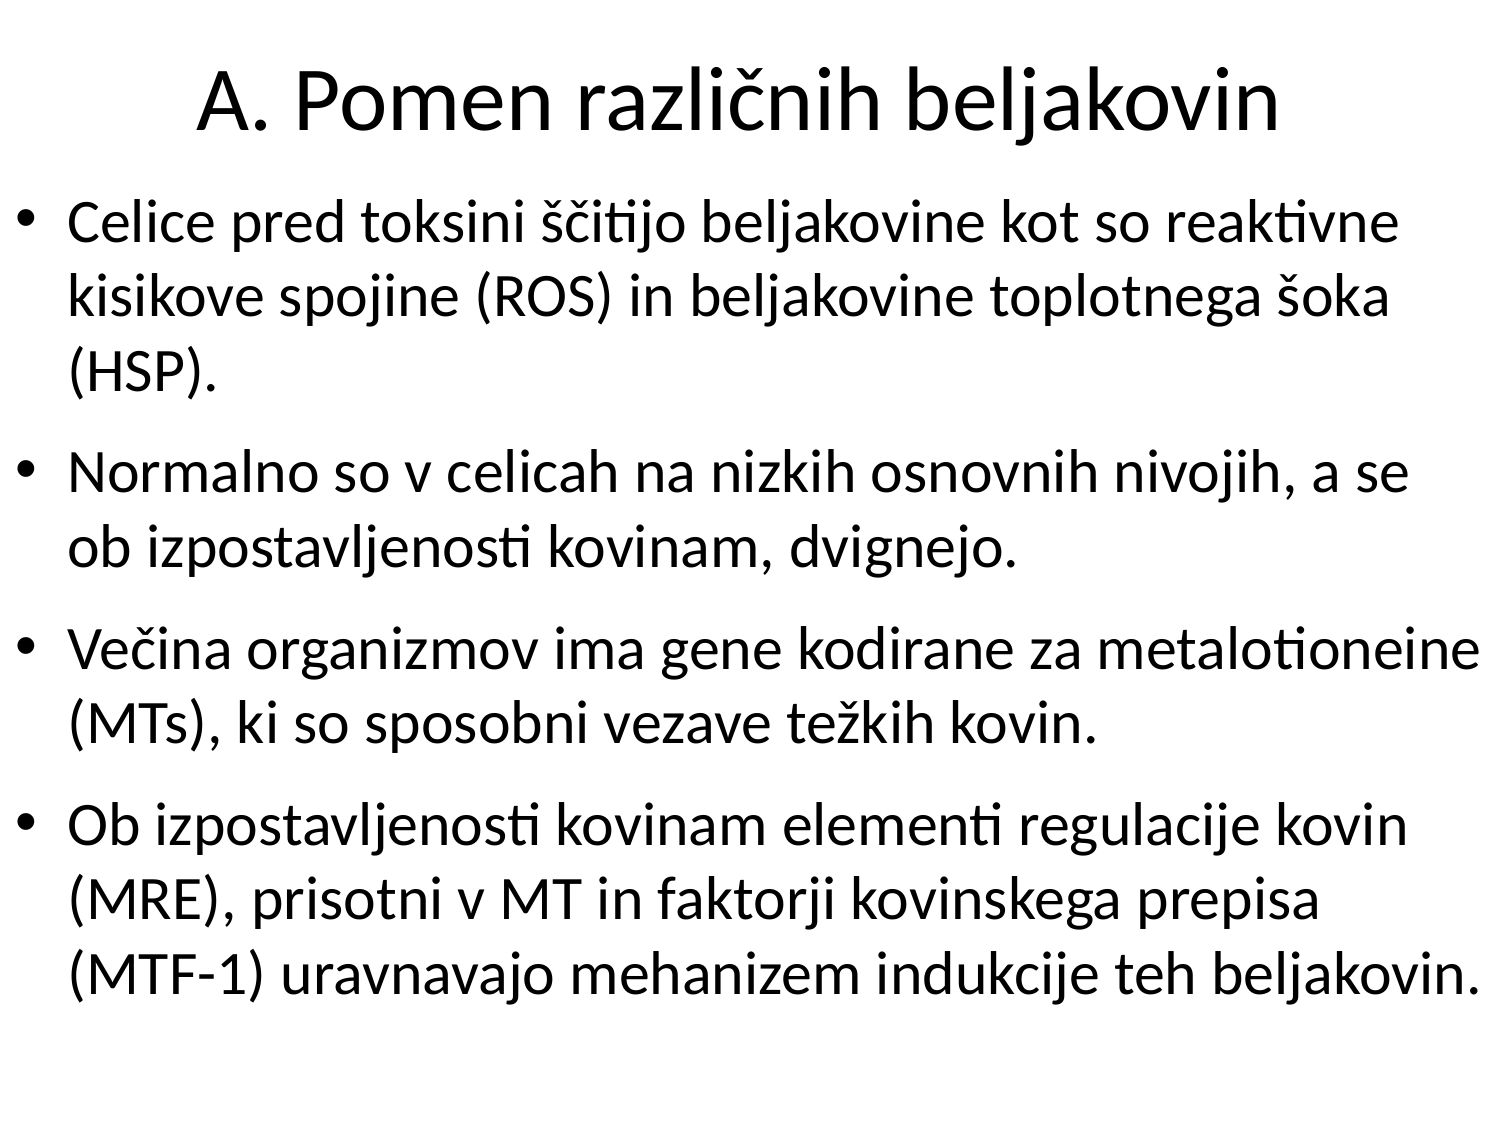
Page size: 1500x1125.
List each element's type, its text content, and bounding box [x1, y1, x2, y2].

list Celice pred toksini ščitijo beljakovine kot so reaktivne kisikove spojine (ROS) in beljakovine toplotnega šoka (HSP). Normalno so v celicah na nizkih osnovnih nivojih, a se ob izpostavljenosti kovinam, dvignejo. Večina organizmov ima gene kodirane za metalotioneine (MTs), ki so sposobni vezave težkih kovin. Ob izpostavljenosti kovinam elementi regulacije kovin (MRE), prisotni v MT in faktorji kovinskega prepisa (MTF-1) uravnavajo mehanizem indukcije teh beljakovin. [0, 172, 1500, 1125]
title A. Pomen različnih beljakovin [64, 0, 1415, 172]
